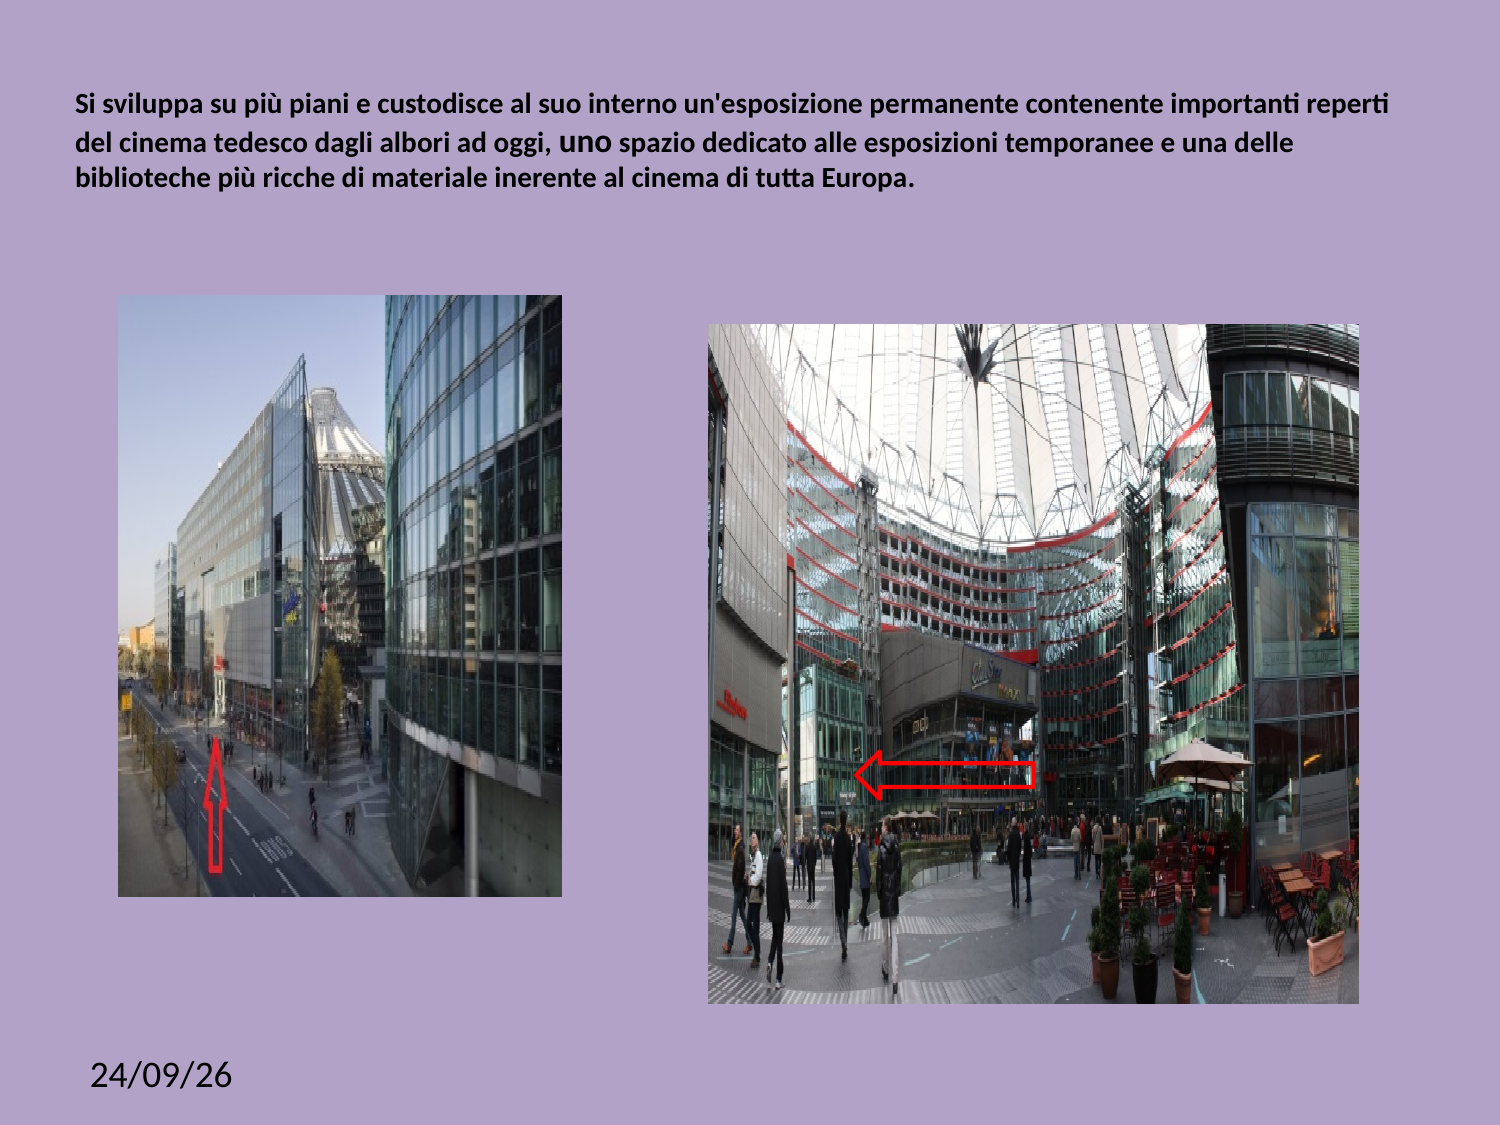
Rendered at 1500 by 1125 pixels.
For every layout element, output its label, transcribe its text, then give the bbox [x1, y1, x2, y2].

text_box 13/11/2015 [75, 1042, 425, 1103]
picture [708, 324, 1359, 1004]
picture [118, 295, 562, 897]
title Si sviluppa su più piani e custodisce al suo interno un'esposizione permanente contenente importanti reperti del cinema tedesco dagli albori ad oggi, uno spazio dedicato alle esposizioni temporanee e una delle biblioteche più ricche di materiale inerente al cinema di tutta Europa. [75, 52, 1425, 226]
